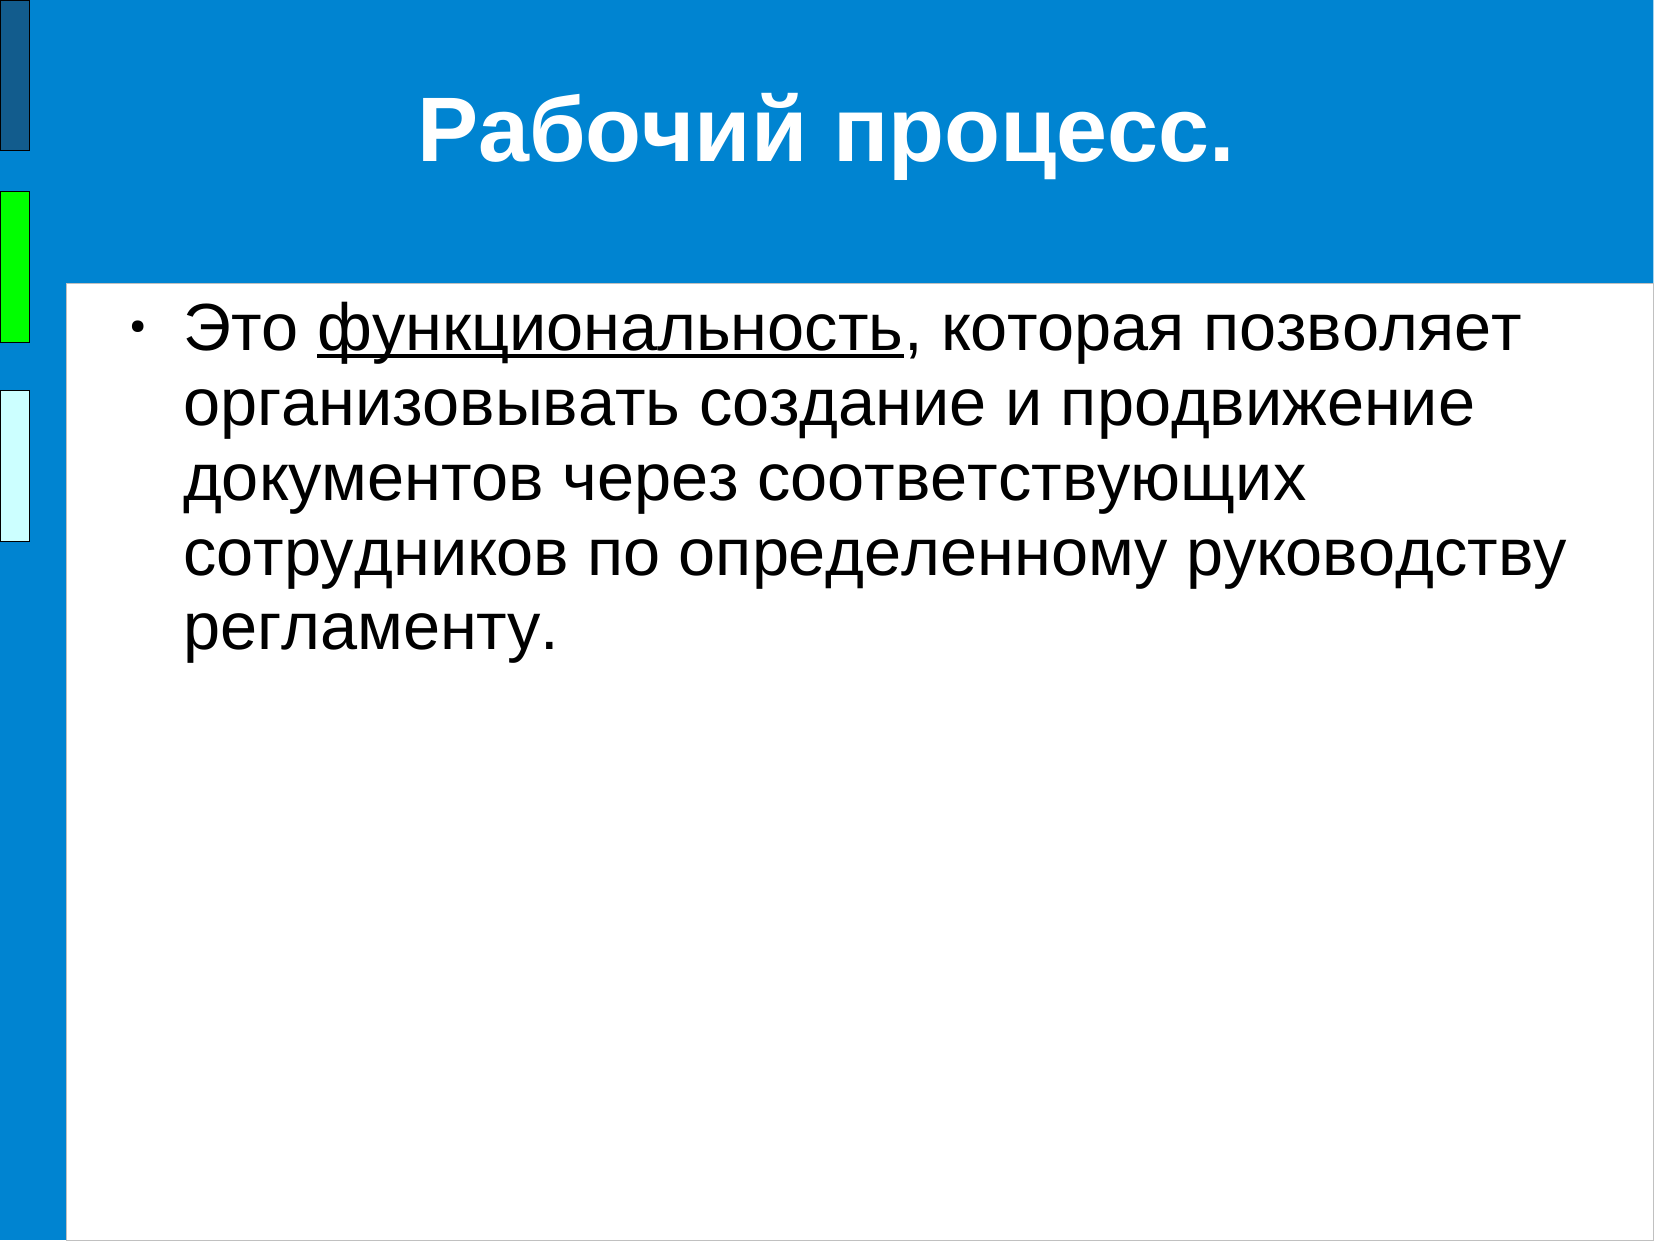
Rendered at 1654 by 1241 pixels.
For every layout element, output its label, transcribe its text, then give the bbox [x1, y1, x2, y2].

list Это функциональность, которая позволяет организовывать создание и продвижение документов через соответствующих сотрудников по определенному руководству регламенту. [82, 290, 1571, 1094]
title Рабочий процесс. [82, 33, 1571, 226]
